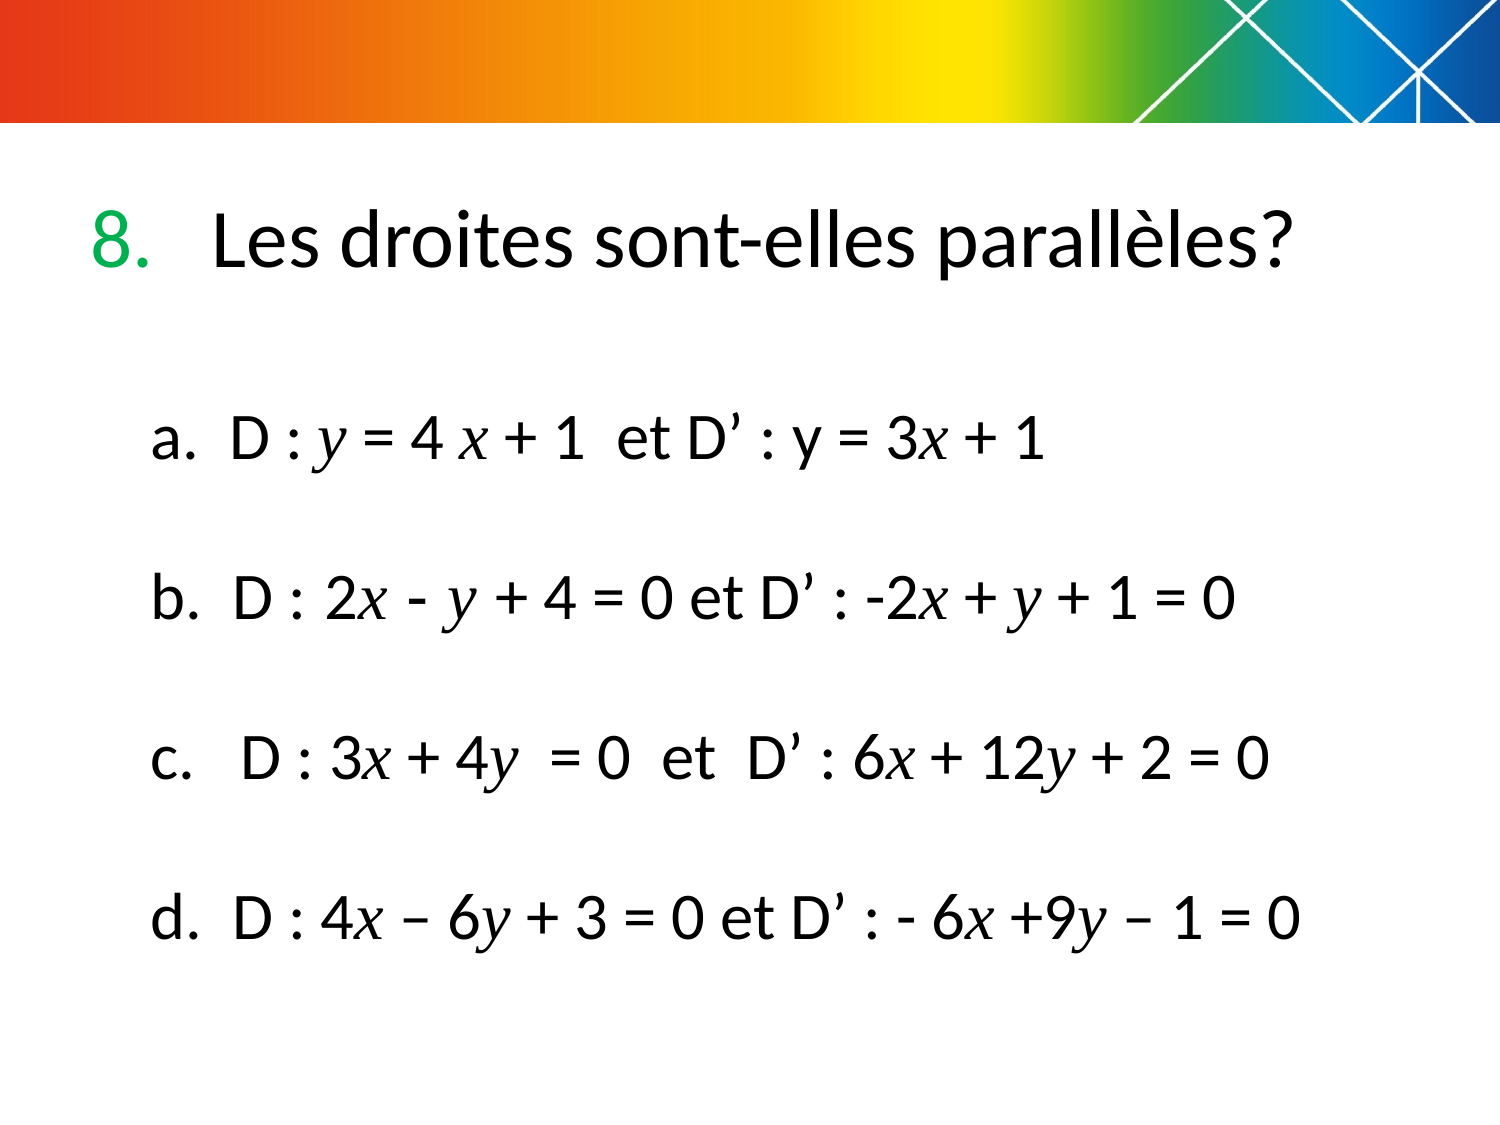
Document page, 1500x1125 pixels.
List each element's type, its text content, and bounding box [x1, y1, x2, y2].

title Les droites sont-elles parallèles? [75, 163, 1454, 305]
picture [0, 0, 1359, 123]
picture [1340, 0, 1500, 123]
text_box a. D : y = 4 x + 1 et D’ : y = 3x + 1 b. D : 2x - y + 4 = 0 et D’ : -2x + y + 1 = 0 c. D : 3x + 4y = 0 et D’ : 6x + 12y + 2 = 0 d. D : 4x – 6y + 3 = 0 et D’ : - 6x +9y – 1 = 0 [135, 385, 1500, 1041]
